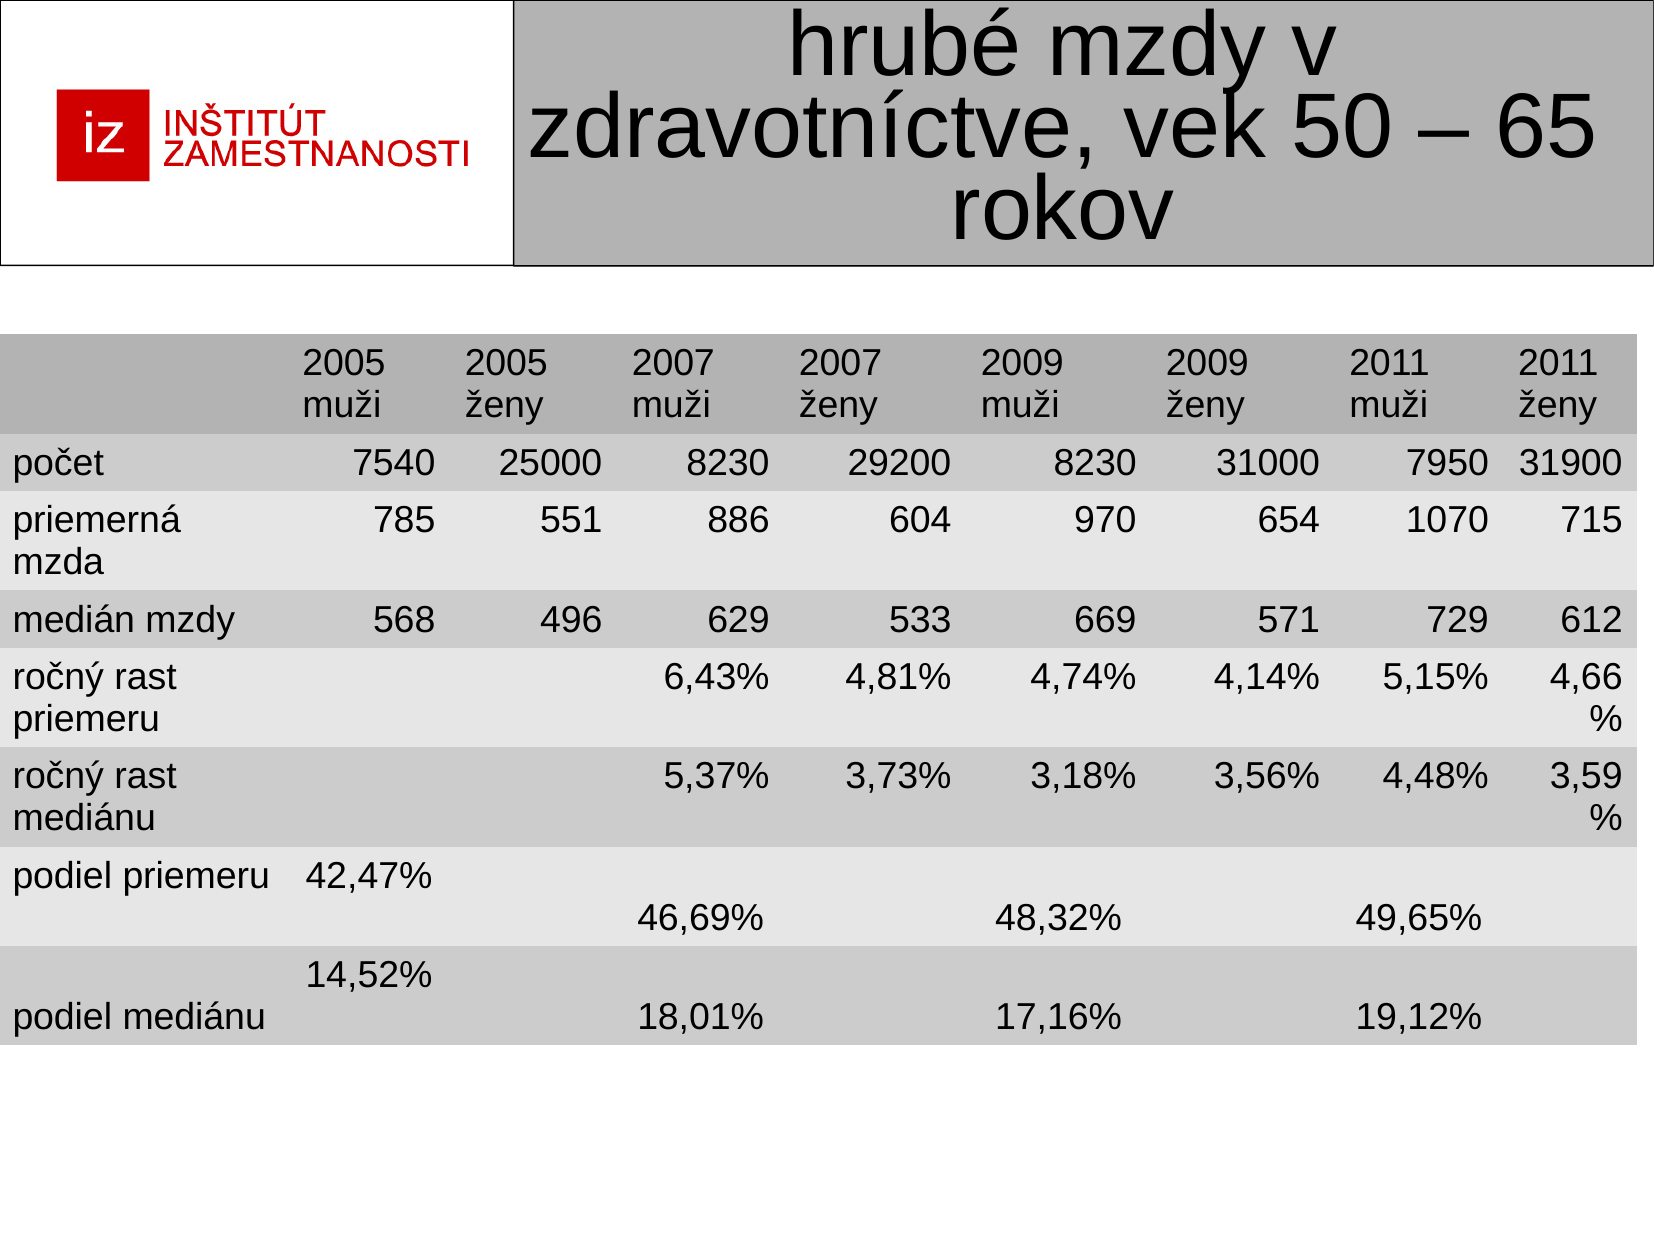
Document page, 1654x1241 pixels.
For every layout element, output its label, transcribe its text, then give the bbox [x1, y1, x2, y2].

table_cell 729 [1335, 590, 1503, 648]
table_cell 6,43% [617, 648, 784, 747]
table_cell 4,66% [1503, 648, 1637, 747]
table_cell [450, 946, 617, 1045]
table_header 2011 muži [1335, 334, 1503, 434]
table_cell [450, 747, 617, 847]
table_cell 29200 [784, 434, 966, 491]
table_cell 496 [450, 590, 617, 648]
table_cell podiel mediánu [0, 946, 288, 1045]
table_cell [1151, 847, 1335, 946]
table_cell 42,47% [288, 847, 450, 946]
table_cell 3,59% [1503, 747, 1637, 847]
table_cell [288, 648, 450, 747]
table_cell ročný rast mediánu [0, 747, 288, 847]
table_cell 7540 [288, 434, 450, 491]
table_header [0, 334, 288, 434]
table_header 2005 muži [288, 334, 450, 434]
table_cell [1503, 946, 1637, 1045]
table_header 2011 ženy [1503, 334, 1637, 434]
table_cell [450, 847, 617, 946]
table_cell 31900 [1503, 434, 1637, 491]
table_cell 7950 [1335, 434, 1503, 491]
table_cell ročný rast priemeru [0, 648, 288, 747]
table_cell 5,15% [1335, 648, 1503, 747]
table_cell 612 [1503, 590, 1637, 648]
table_cell 31000 [1151, 434, 1335, 491]
table_cell 629 [617, 590, 784, 648]
table_cell [450, 648, 617, 747]
table_cell [1151, 946, 1335, 1045]
table_cell 25000 [450, 434, 617, 491]
table_cell 568 [288, 590, 450, 648]
picture [5, 8, 501, 257]
table_cell medián mzdy [0, 590, 288, 648]
table_cell priemerná mzda [0, 491, 288, 590]
table_header 2009 muži [966, 334, 1151, 434]
table_cell 4,81% [784, 648, 966, 747]
table_cell 551 [450, 491, 617, 590]
table_cell 8230 [966, 434, 1151, 491]
table_cell 19,12% [1335, 946, 1503, 1045]
table_header 2009 ženy [1151, 334, 1335, 434]
table_cell 604 [784, 491, 966, 590]
table_cell [1503, 847, 1637, 946]
table_cell 3,73% [784, 747, 966, 847]
table_cell 4,48% [1335, 747, 1503, 847]
table_cell 3,18% [966, 747, 1151, 847]
table_cell 654 [1151, 491, 1335, 590]
table_cell 669 [966, 590, 1151, 648]
table_cell 970 [966, 491, 1151, 590]
table_cell 8230 [617, 434, 784, 491]
table_cell podiel priemeru [0, 847, 288, 946]
table_cell 785 [288, 491, 450, 590]
table_cell 533 [784, 590, 966, 648]
table_cell 49,65% [1335, 847, 1503, 946]
table_cell 4,14% [1151, 648, 1335, 747]
table_cell 14,52% [288, 946, 450, 1045]
table_cell [288, 747, 450, 847]
table_cell 4,74% [966, 648, 1151, 747]
table_cell počet [0, 434, 288, 491]
table_cell 18,01% [617, 946, 784, 1045]
table_cell 886 [617, 491, 784, 590]
table_cell 571 [1151, 590, 1335, 648]
table_header 2005 ženy [450, 334, 617, 434]
table_cell 17,16% [966, 946, 1151, 1045]
table_cell 1070 [1335, 491, 1503, 590]
table_cell 48,32% [966, 847, 1151, 946]
table_cell 46,69% [617, 847, 784, 946]
table_header 2007 muži [617, 334, 784, 434]
table_cell 5,37% [617, 747, 784, 847]
table_cell [784, 946, 966, 1045]
table_cell [784, 847, 966, 946]
title hrubé mzdy v zdravotníctve, vek 50 – 65 rokov [501, 0, 1625, 267]
table_cell 715 [1503, 491, 1637, 590]
table_header 2007 ženy [784, 334, 966, 434]
table_cell 3,56% [1151, 747, 1335, 847]
